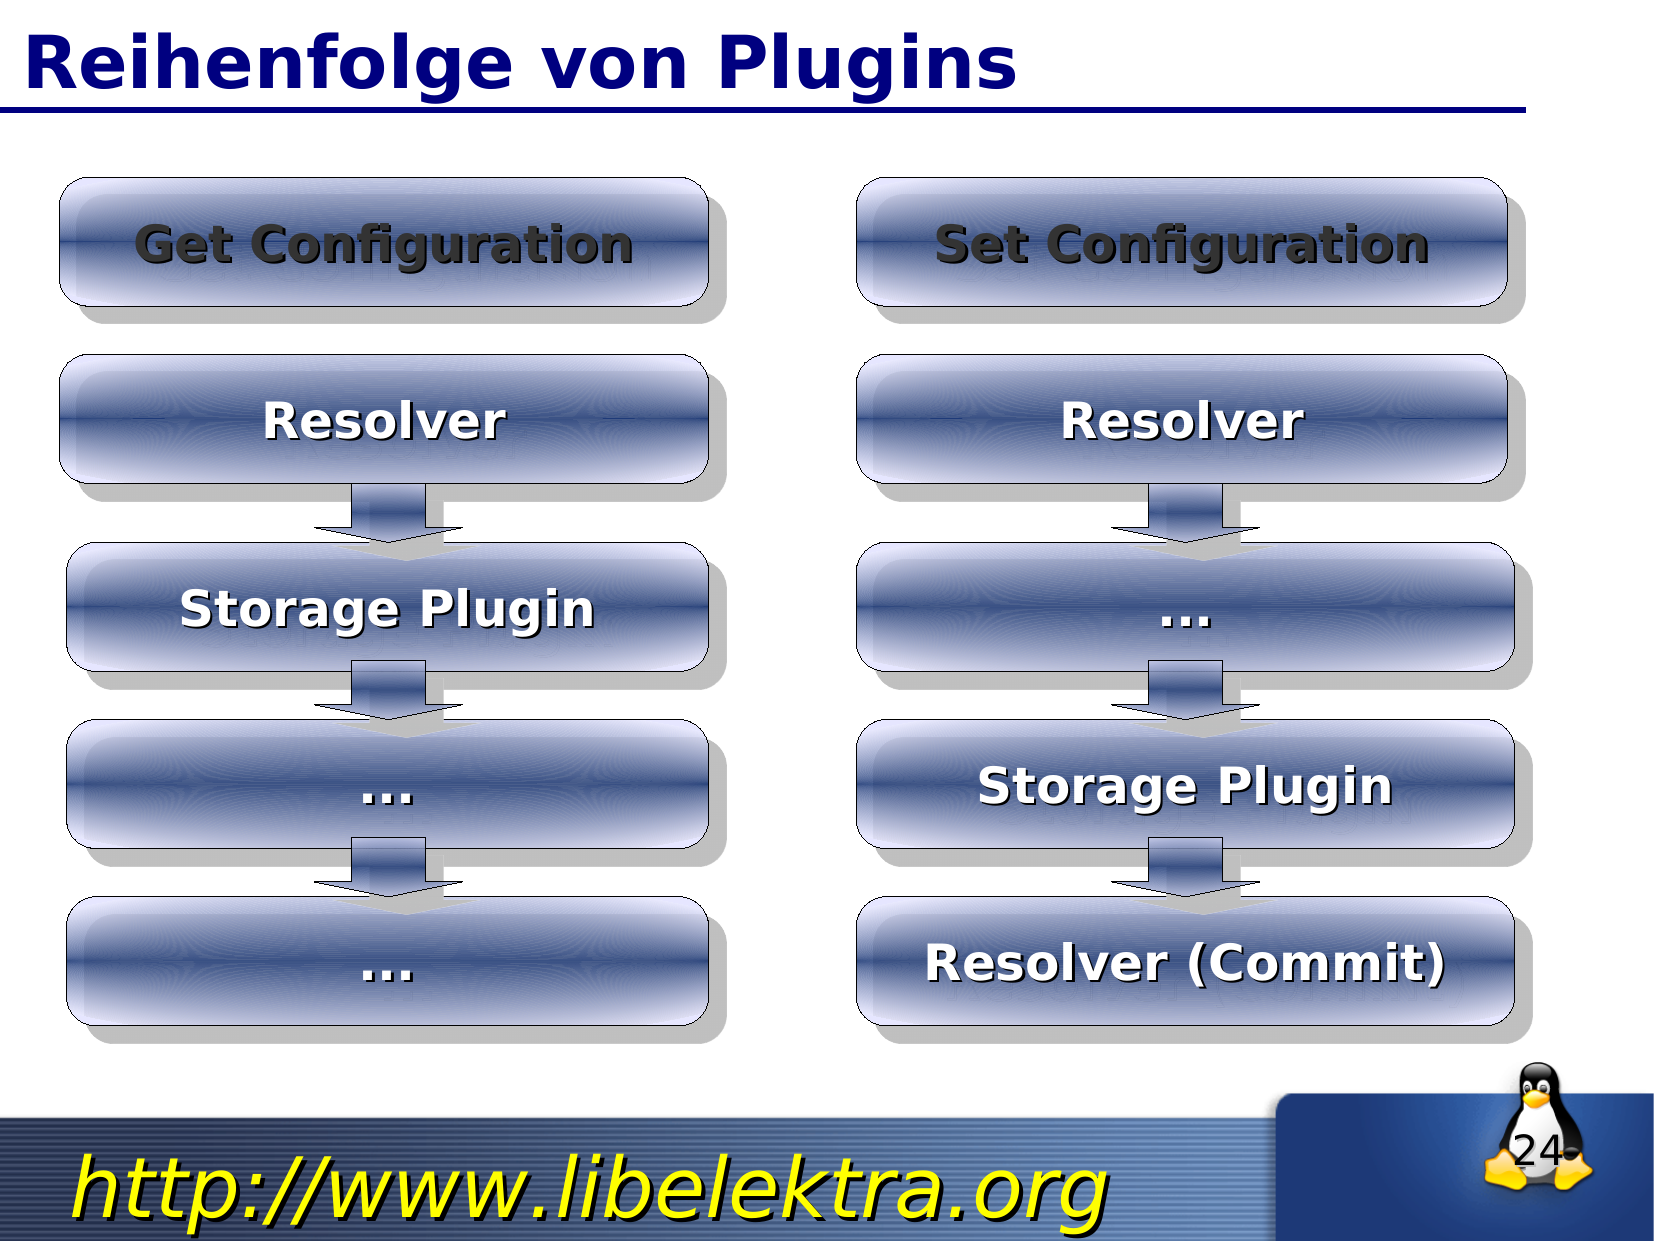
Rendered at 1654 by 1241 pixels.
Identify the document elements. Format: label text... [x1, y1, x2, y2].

text_box Storage Plugin [856, 719, 1515, 849]
picture [0, 1061, 1654, 1241]
text_box ... [66, 719, 709, 849]
text_box Set Configuration [856, 177, 1508, 307]
text_box <Nummer> [1312, 1122, 1565, 1178]
text_box [1111, 837, 1260, 897]
text_box [1111, 660, 1260, 720]
text_box Resolver (Commit) [856, 896, 1515, 1026]
text_box Resolver [856, 354, 1508, 484]
text_box ... [856, 542, 1515, 672]
text_box Storage Plugin [66, 542, 709, 672]
text_box [314, 483, 463, 543]
text_box Reihenfolge von Plugins [22, 14, 1611, 111]
text_box [314, 660, 463, 720]
text_box Resolver [59, 354, 709, 484]
text_box ... [66, 896, 709, 1026]
text_box [1111, 483, 1260, 543]
text_box [314, 837, 463, 897]
text_box Get Configuration [59, 177, 709, 307]
